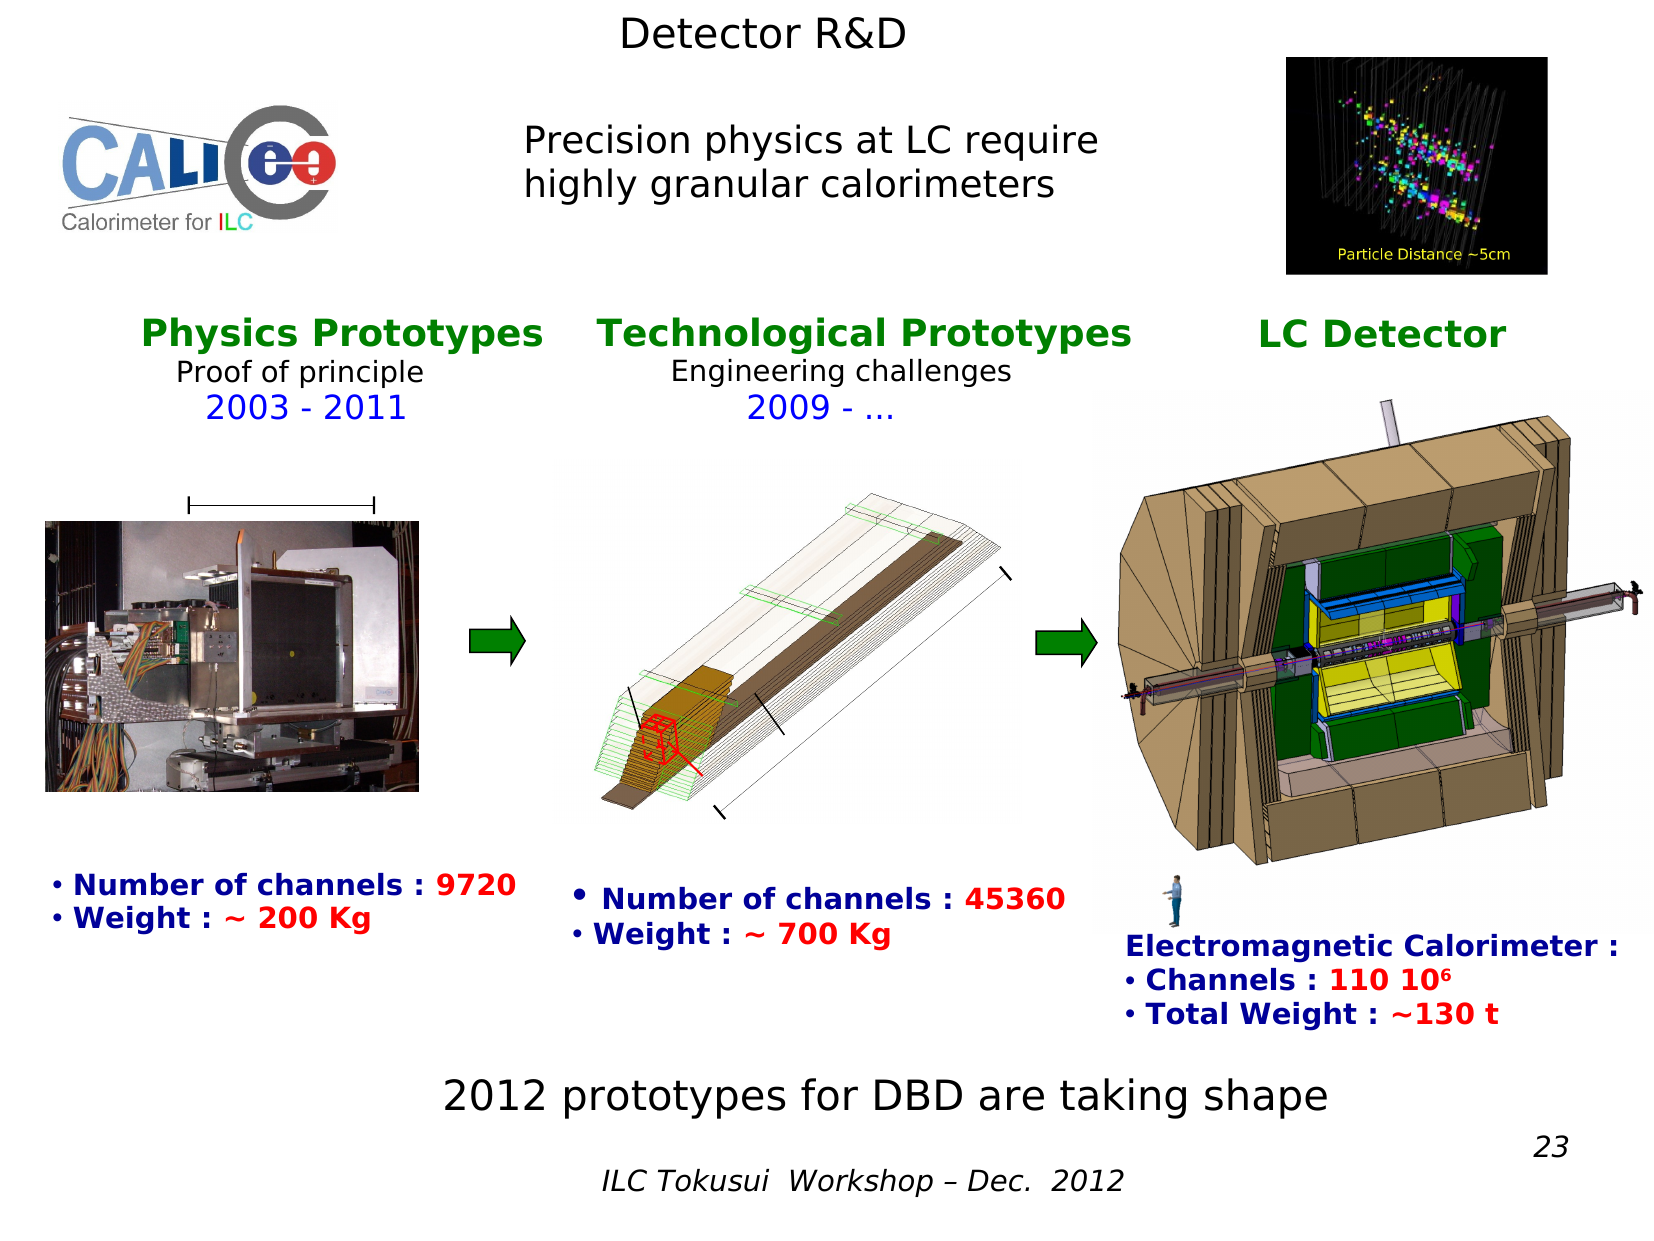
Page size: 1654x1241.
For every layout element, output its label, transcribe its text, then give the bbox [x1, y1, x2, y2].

text_box [469, 617, 526, 665]
picture [1286, 57, 1548, 275]
text_box LC Detector [1186, 264, 1522, 428]
text_box Number of channels : 45360 Weight : ~ 700 Kg [557, 864, 1098, 960]
text_box Physics Prototypes Proof of principle 2003 - 2011 [86, 258, 560, 436]
text_box Number of channels : 9720 Weight : ~ 200 Kg [37, 827, 563, 943]
picture [45, 521, 419, 792]
picture [552, 459, 1022, 824]
text_box Precision physics at LC require highly granular calorimeters [508, 111, 1124, 214]
text_box Electromagnetic Calorimeter : Channels : 110 106 Total Weight : ~130 t [1110, 921, 1636, 1040]
text_box [1036, 619, 1097, 666]
text_box Detector R&D [603, 2, 923, 66]
picture [1092, 390, 1654, 934]
text_box 2012 prototypes for DBD are taking shape [427, 1063, 1342, 1128]
text_box Technological Prototypes Engineering challenges 2009 - ... [581, 258, 1148, 436]
picture [58, 100, 338, 233]
